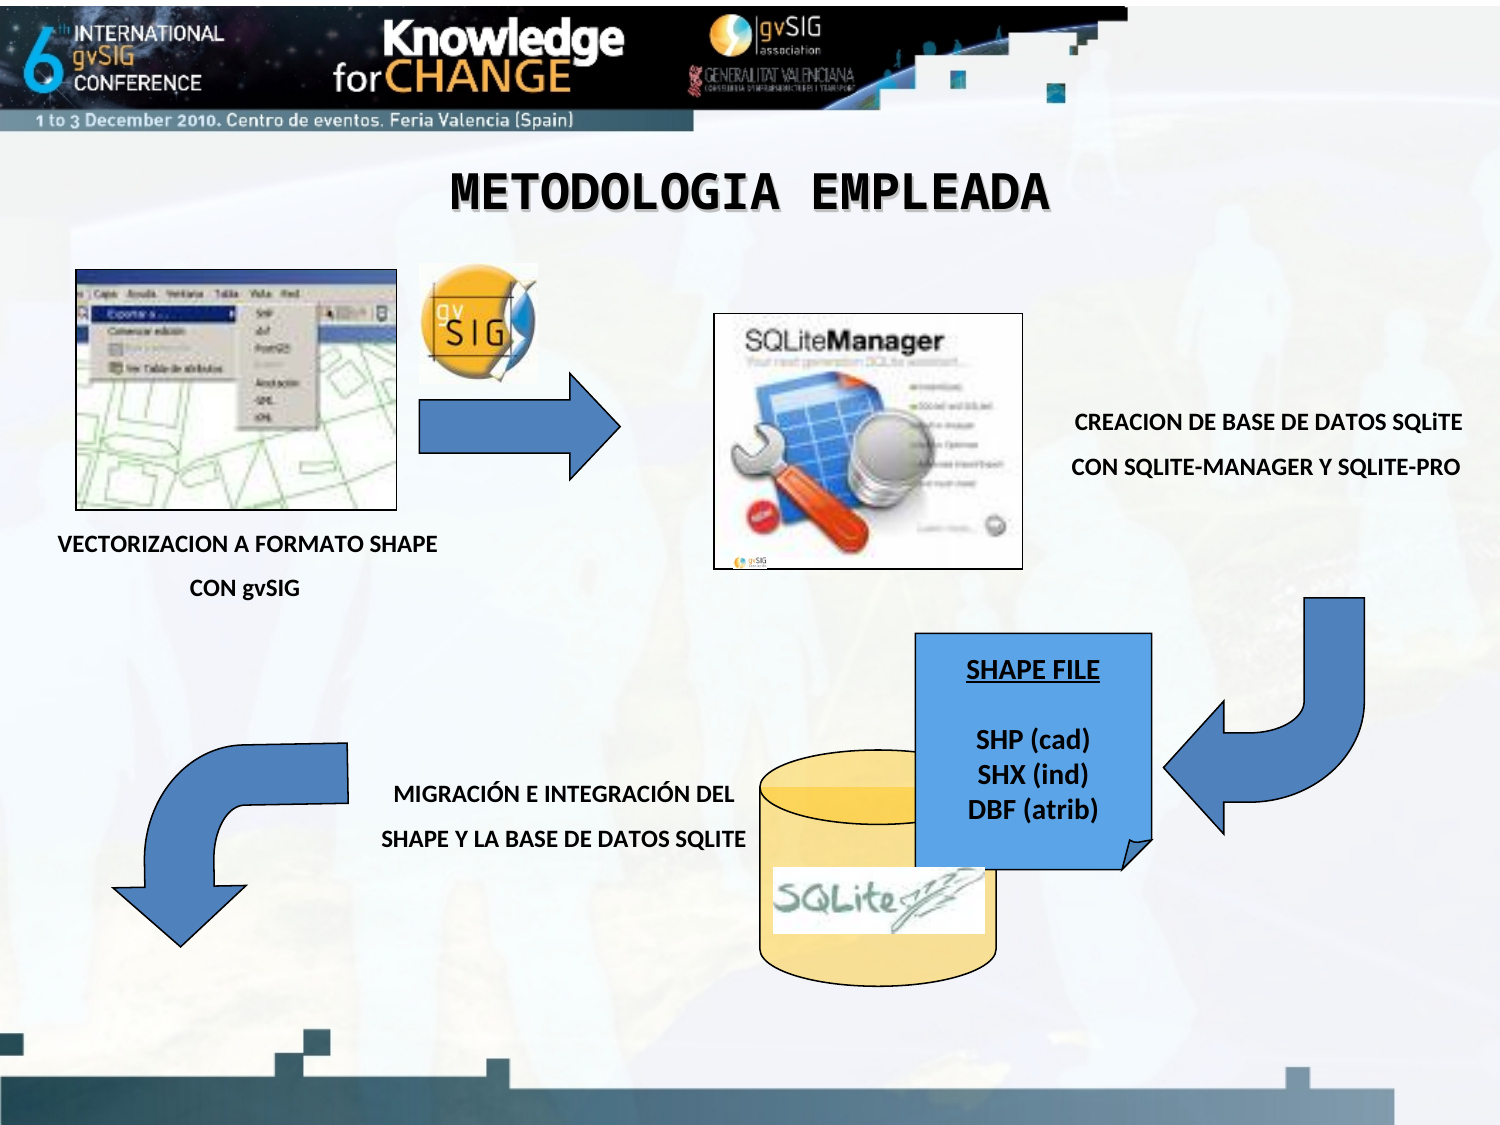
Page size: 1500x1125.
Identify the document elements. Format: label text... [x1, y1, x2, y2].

text_box [1163, 597, 1365, 835]
text_box SQLite [759, 750, 997, 987]
text_box [112, 743, 349, 947]
text_box VECTORIZACION A FORMATO SHAPE CON gvSIG [29, 504, 462, 610]
picture [0, 6, 1500, 1125]
text_box METODOLOGIA EMPLEADA [175, 152, 1325, 228]
text_box [419, 373, 621, 480]
text_box SHAPE FILE SHP (cad) SHX (ind) DBF (atrib) [915, 633, 1152, 870]
text_box MIGRACIÓN E INTEGRACIÓN DEL SHAPE Y LA BASE DE DATOS SQLITE [348, 754, 781, 860]
text_box CREACION DE BASE DE DATOS SQLiTE CON SQLITE-MANAGER Y SQLITE-PRO [1038, 383, 1495, 489]
